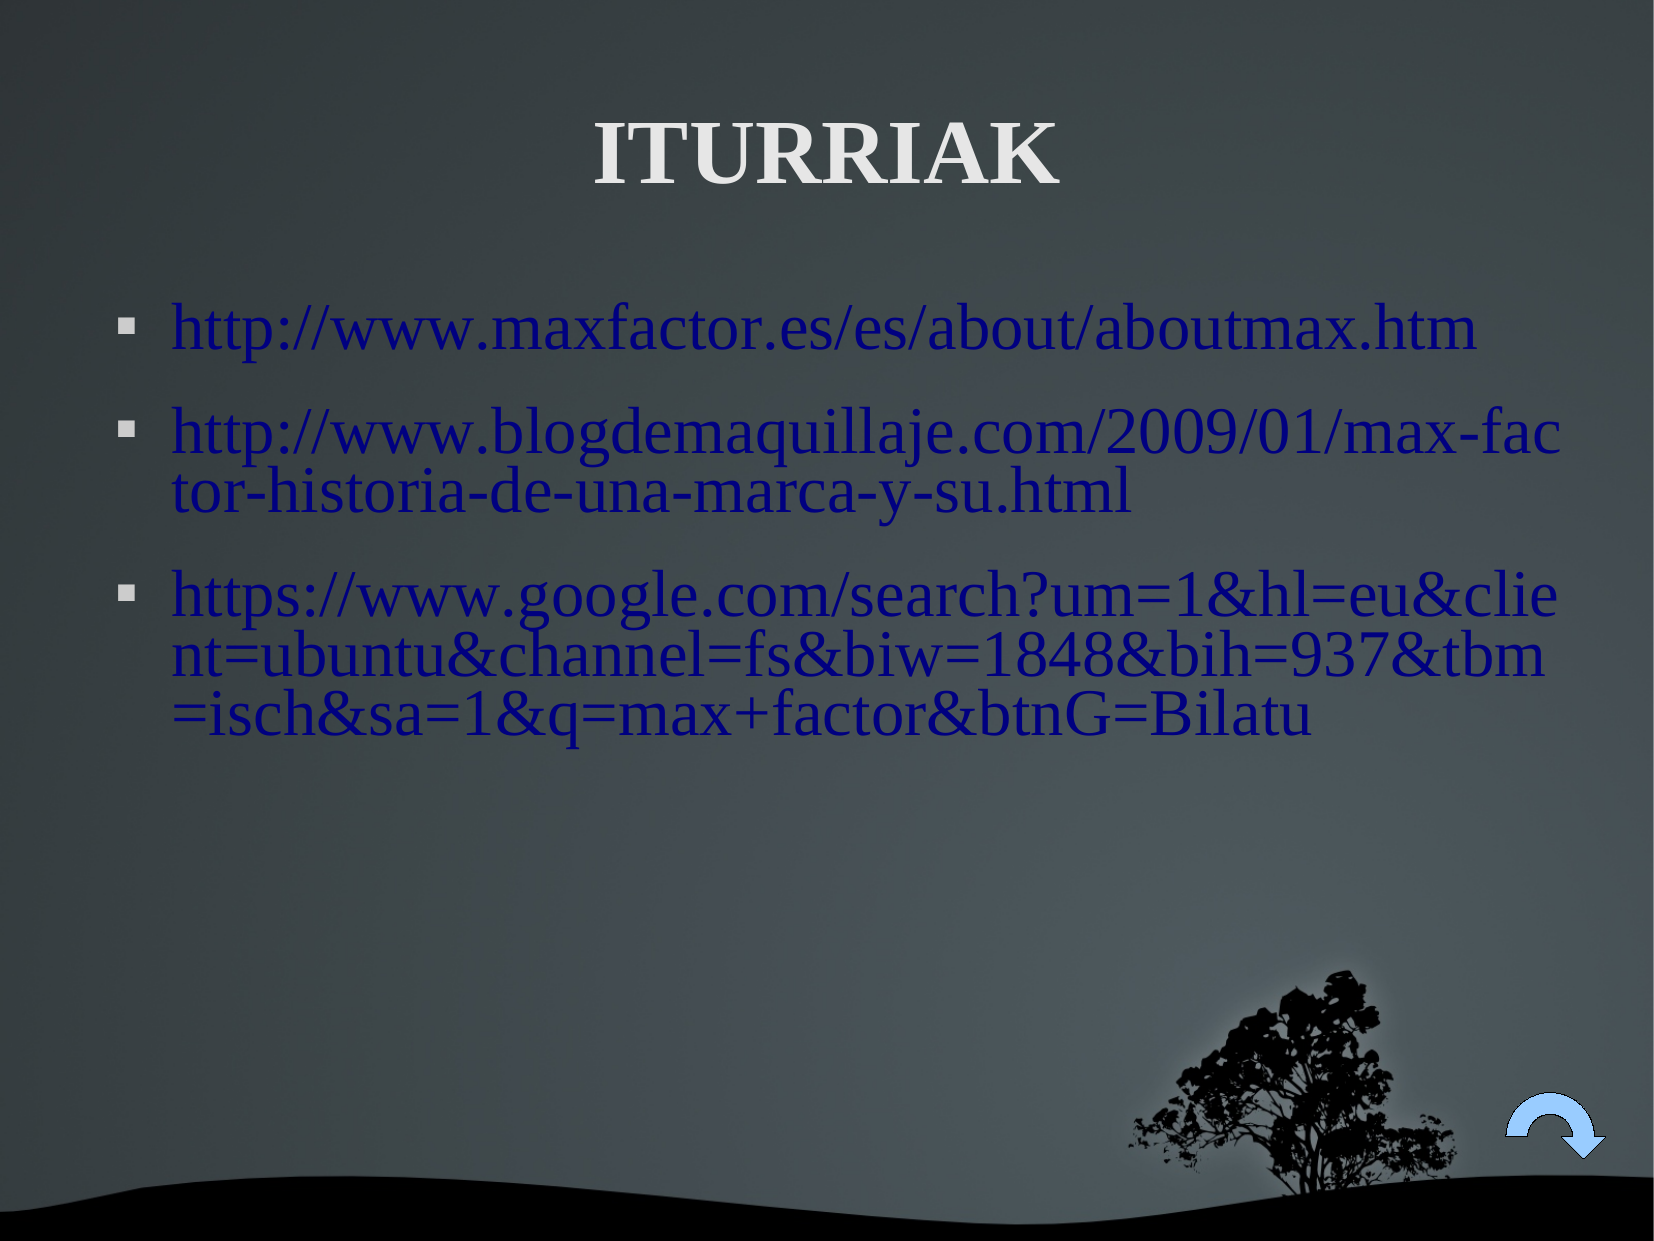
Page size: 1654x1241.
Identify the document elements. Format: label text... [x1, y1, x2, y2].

list http://www.maxfactor.es/es/about/aboutmax.htm http://www.blogdemaquillaje.com/2009/01/max-factor-historia-de-una-marca-y-su.html https://www.google.com/search?um=1&hl=eu&client=ubuntu&channel=fs&biw=1848&bih=937&tbm=isch&sa=1&q=max+factor&btnG=Bilatu [82, 290, 1571, 1094]
picture [0, 0, 1654, 1241]
text_box [1505, 1092, 1606, 1159]
title ITURRIAK [82, 49, 1571, 257]
